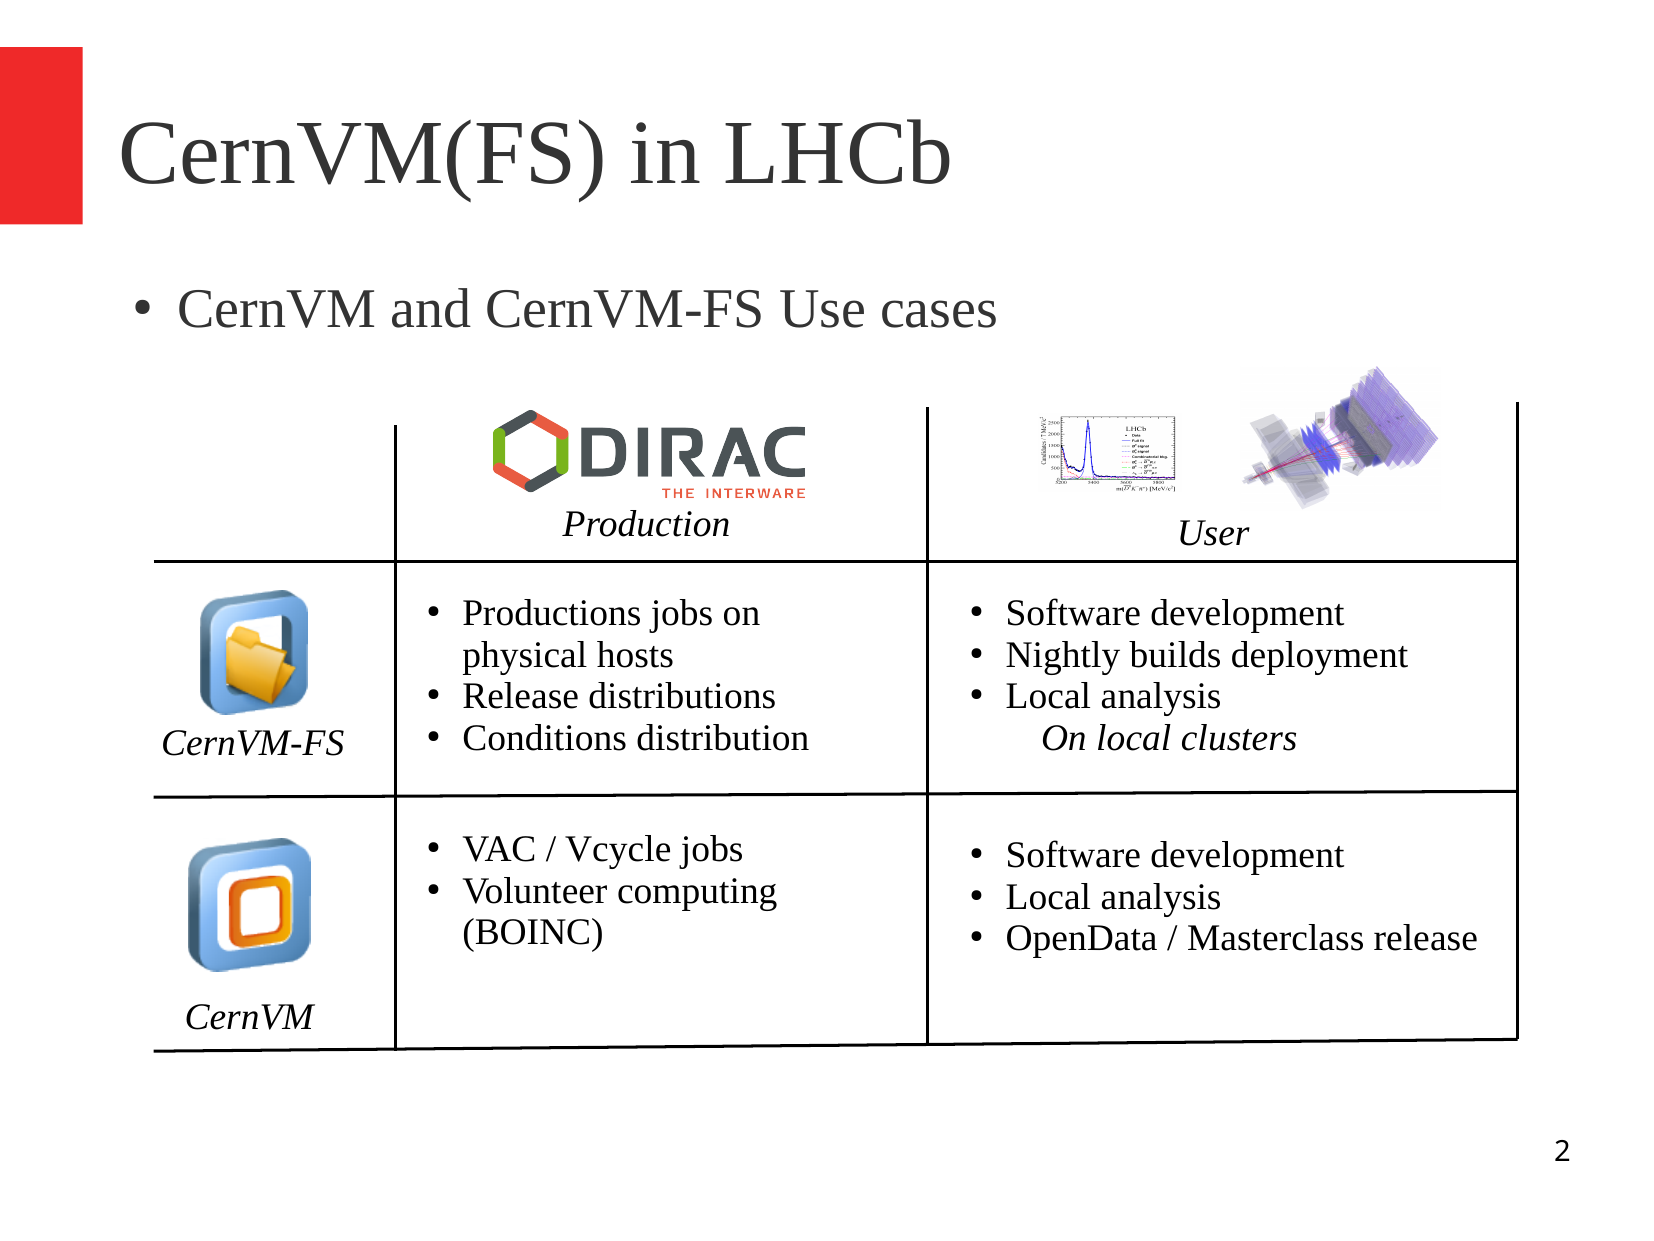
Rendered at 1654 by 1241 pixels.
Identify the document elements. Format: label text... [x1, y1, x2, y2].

text_box User [1169, 504, 1288, 562]
text_box VAC / Vcycle jobs Volunteer computing (BOINC) [419, 820, 857, 981]
text_box CernVM-FS [153, 714, 367, 772]
picture [1240, 366, 1441, 511]
text_box Software development Nightly builds deployment Local analysis On local clusters [962, 584, 1477, 767]
title CernVM(FS) in LHCb [118, 49, 1571, 257]
text_box Production [555, 502, 768, 553]
picture [483, 406, 815, 502]
text_box Productions jobs on physical hosts Release distributions Conditions distribution [419, 584, 875, 768]
picture [188, 838, 311, 972]
text_box Software development Local analysis OpenData / Masterclass release [962, 826, 1489, 967]
list CernVM and CernVM-FS Use cases [118, 277, 1441, 402]
picture [1038, 413, 1182, 492]
text_box CernVM [177, 988, 355, 1046]
picture [200, 590, 308, 715]
